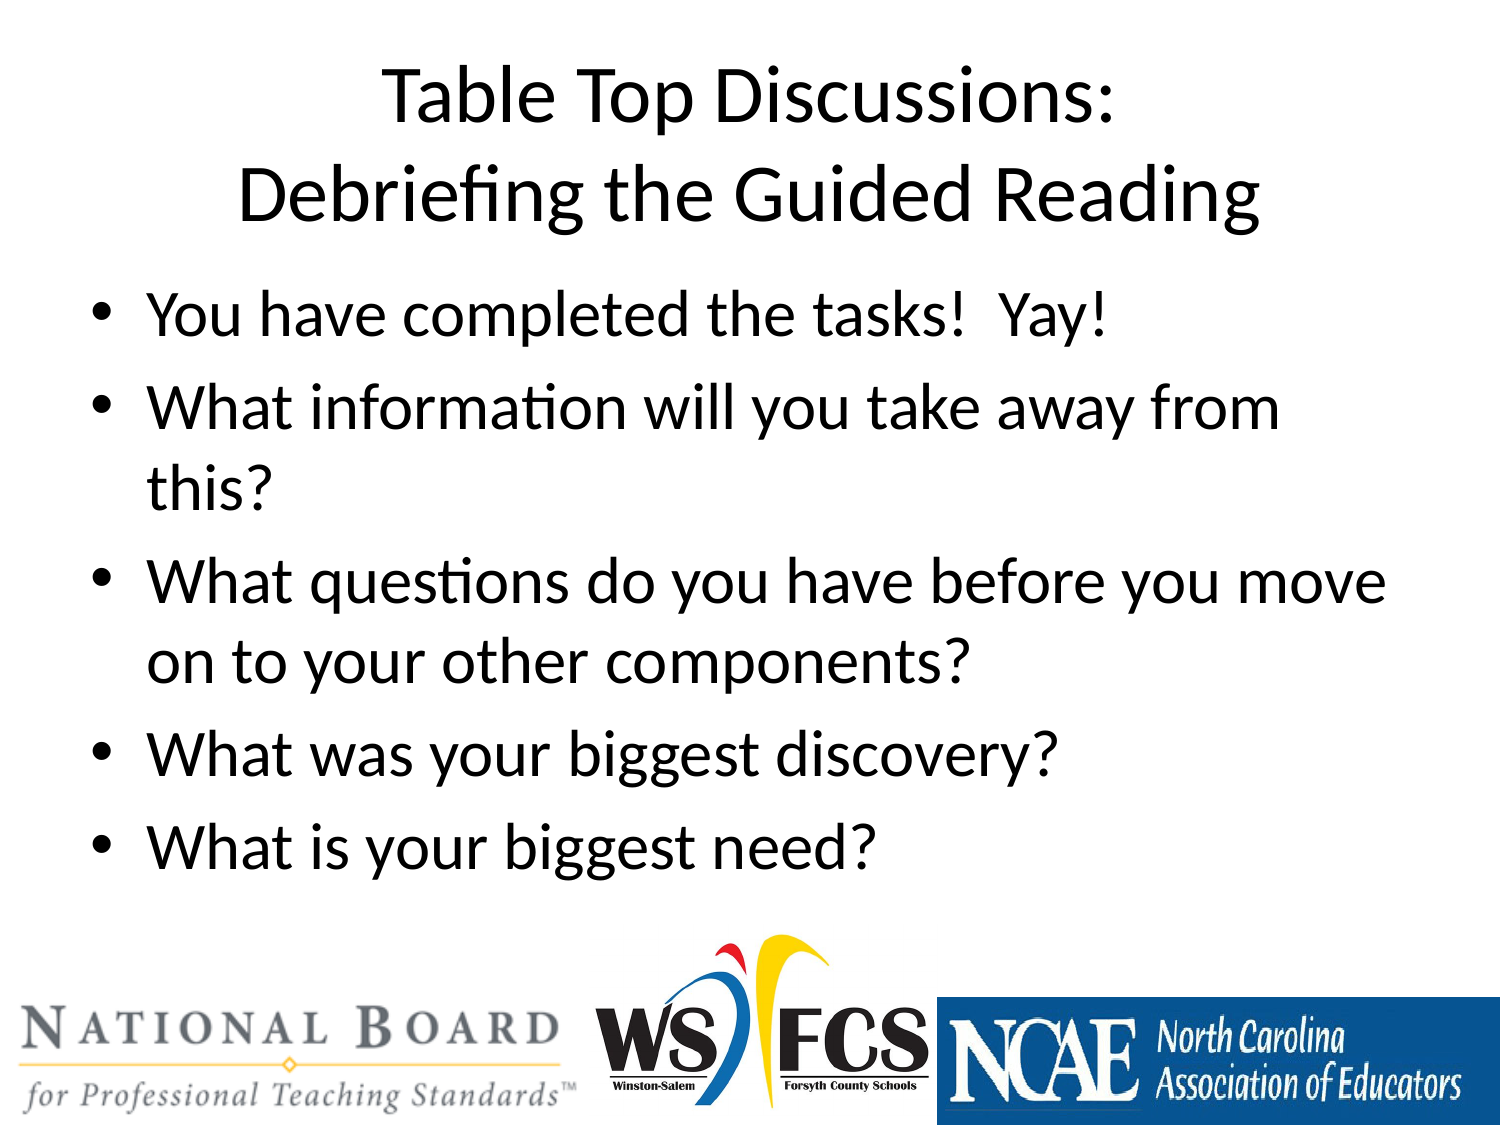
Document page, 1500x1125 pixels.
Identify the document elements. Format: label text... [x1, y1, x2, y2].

picture [0, 994, 1500, 1125]
title Table Top Discussions: Debriefing the Guided Reading [75, 45, 1425, 233]
list You have completed the tasks! Yay! What information will you take away from this? What questions do you have before you move on to your other components? What was your biggest discovery? What is your biggest need? [75, 262, 1425, 1005]
